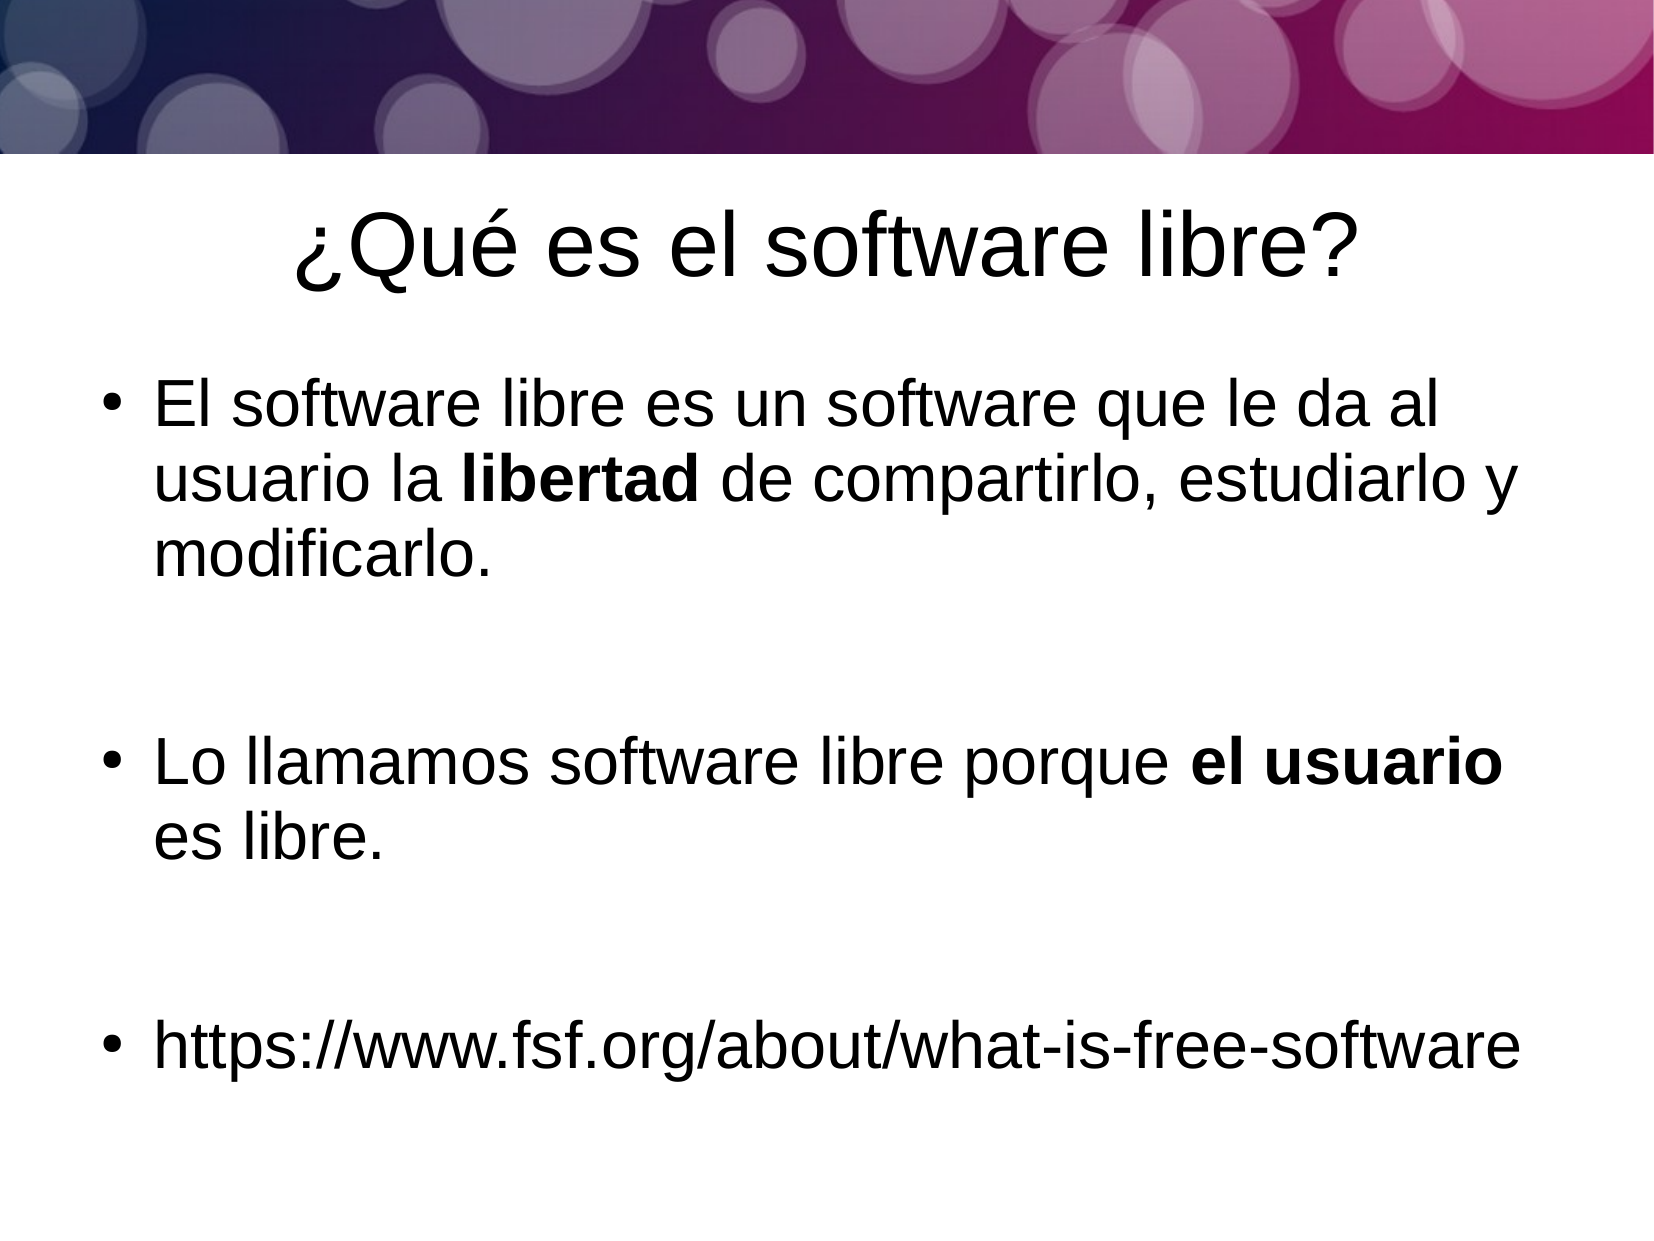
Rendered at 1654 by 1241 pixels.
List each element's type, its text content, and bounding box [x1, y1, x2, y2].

picture [0, 0, 1654, 154]
title ¿Qué es el software libre? [82, 159, 1571, 331]
list El software libre es un software que le da al usuario la libertad de compartirlo, estudiarlo y modificarlo. Lo llamamos software libre porque el usuario es libre. https://www.fsf.org/about/what-is-free-software [82, 366, 1571, 1087]
